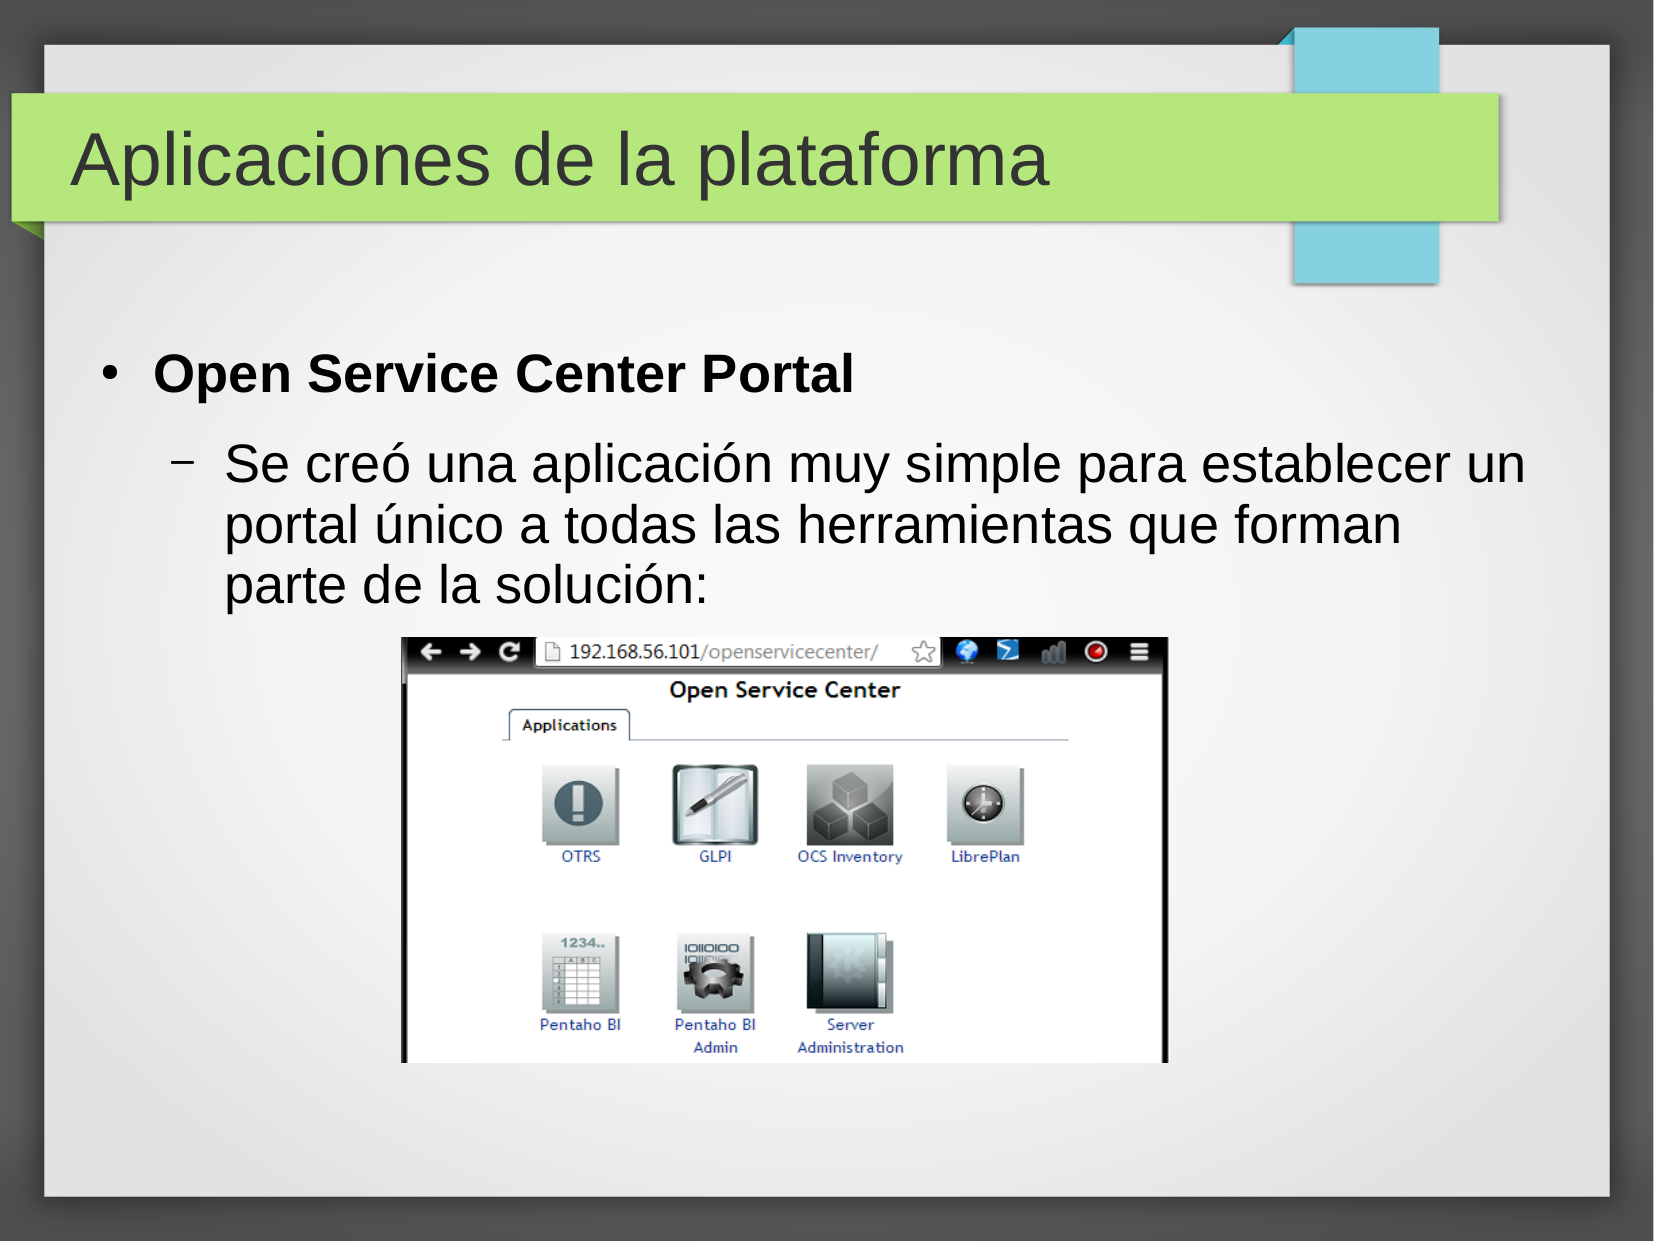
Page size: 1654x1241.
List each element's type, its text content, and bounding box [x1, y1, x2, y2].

title Aplicaciones de la plataforma [70, 106, 1229, 213]
picture [0, 0, 1654, 1241]
list Open Service Center Portal Se creó una aplicación muy simple para establecer un portal único a todas las herramientas que forman parte de la solución: [82, 343, 1538, 1063]
